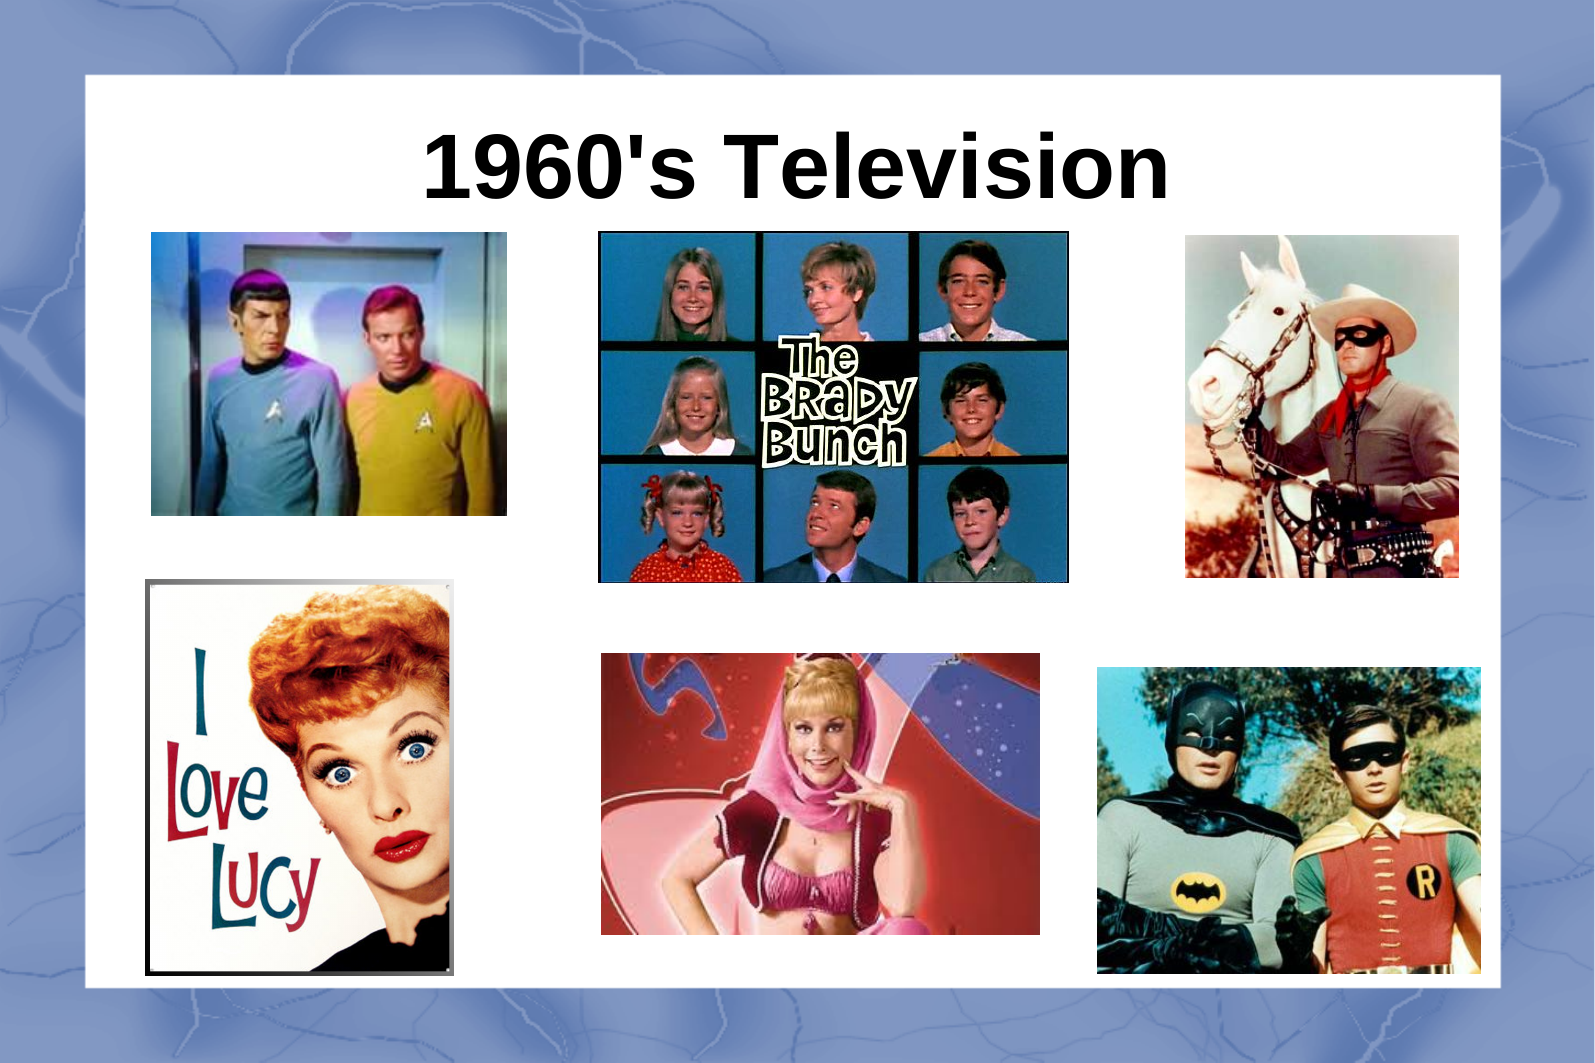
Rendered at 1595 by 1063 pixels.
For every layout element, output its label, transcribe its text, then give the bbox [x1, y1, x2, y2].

title 1960's Television [113, 85, 1481, 248]
picture [0, 0, 1595, 1063]
